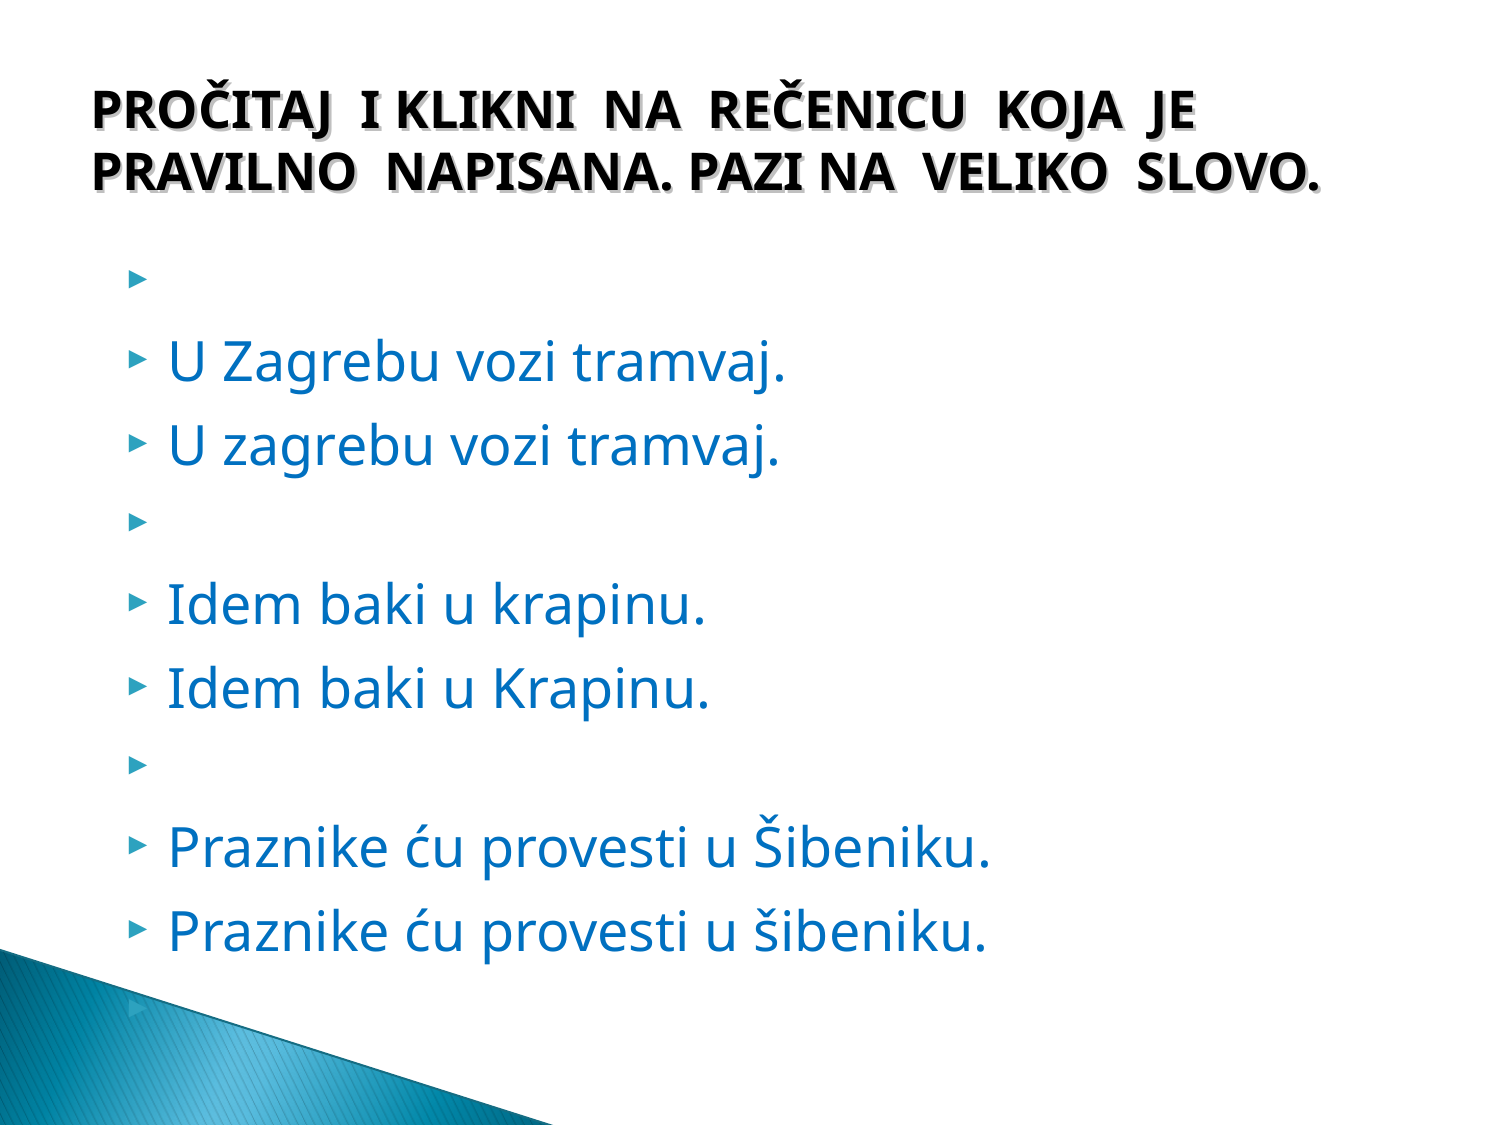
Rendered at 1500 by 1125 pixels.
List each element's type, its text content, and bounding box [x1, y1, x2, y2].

title PROČITAJ I KLIKNI NA REČENICU KOJA JE PRAVILNO NAPISANA. PAZI NA VELIKO SLOVO. [75, 45, 1426, 233]
list U Zagrebu vozi tramvaj. U zagrebu vozi tramvaj. Idem baki u krapinu. Idem baki u Krapinu. Praznike ću provesti u Šibeniku. Praznike ću provesti u šibeniku. [75, 243, 1426, 986]
